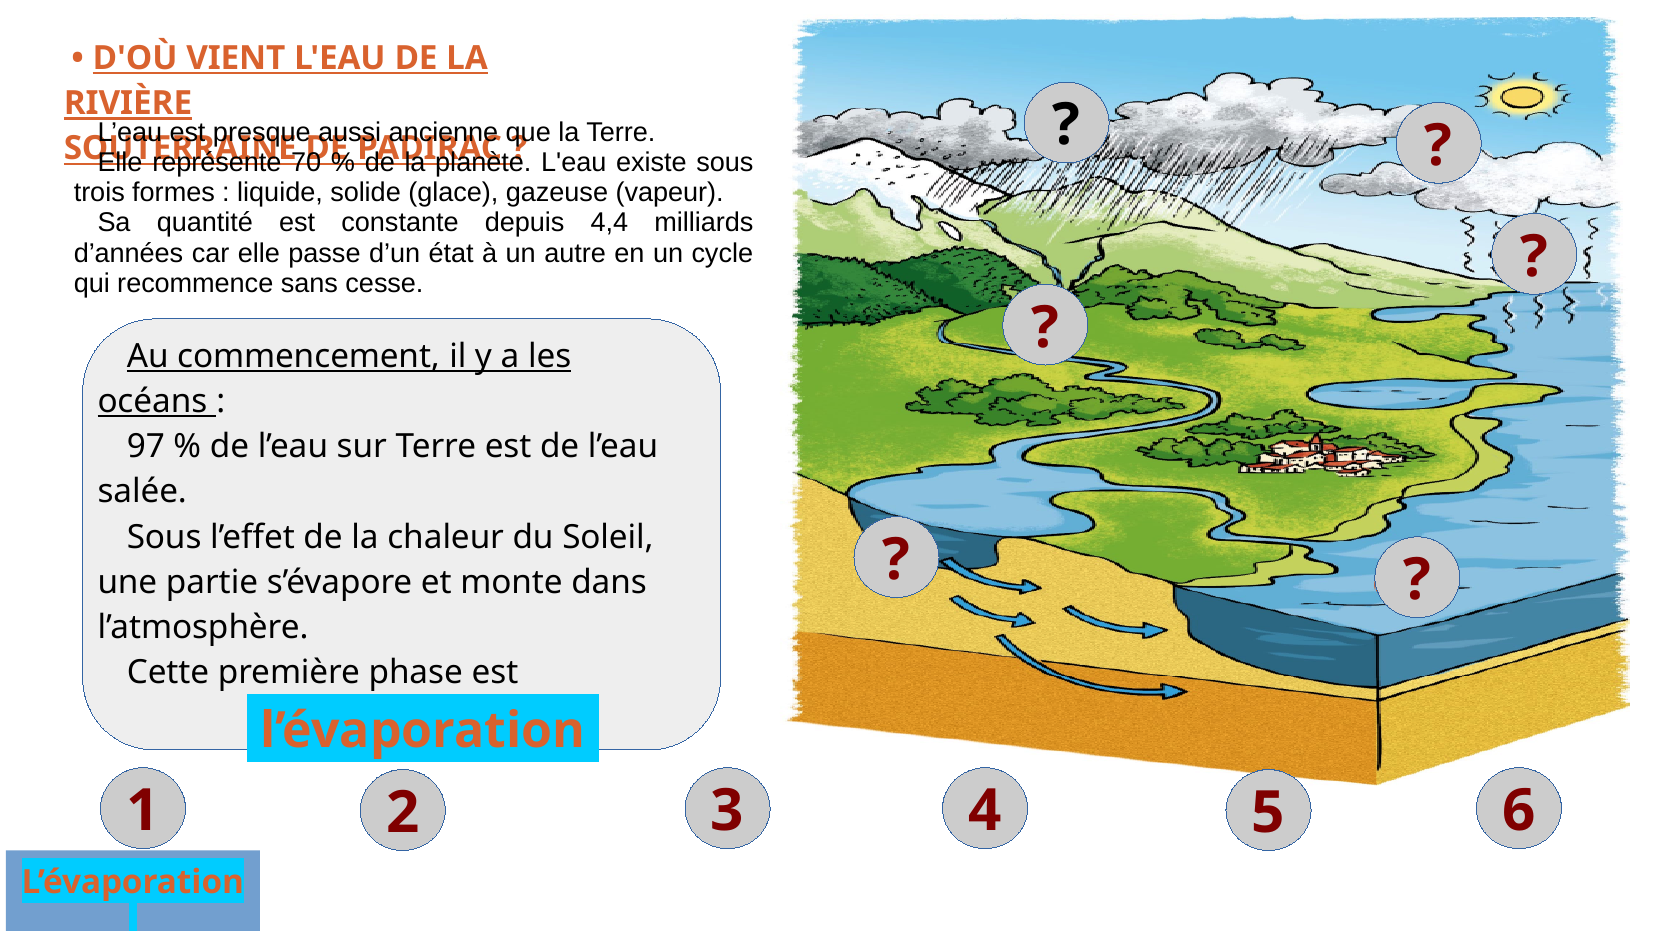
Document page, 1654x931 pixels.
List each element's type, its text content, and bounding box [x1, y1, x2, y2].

text_box ? [853, 516, 940, 598]
text_box Au commencement, il y a les océans : 97 % de l’eau sur Terre est de l’eau salée. Sous l’effet de la chaleur du Soleil, une partie s’évapore et monte dans l’atmosphère. Cette première phase est l’évaporation [82, 324, 721, 733]
text_box 3 [685, 767, 771, 849]
text_box 4 [942, 767, 1028, 849]
text_box [108, 733, 247, 750]
text_box 2 [360, 769, 446, 851]
text_box L’eau est presque aussi ancienne que la Terre. Elle représente 70 % de la planète. L'eau existe sous trois formes : liquide, solide (glace), gazeuse (vapeur). Sa quantité est constante depuis 4,4 milliards d’années car elle passe d’un état à un autre en un cycle qui recommence sans cesse. [47, 109, 768, 308]
text_box 1 [100, 767, 186, 849]
text_box ? [1024, 82, 1110, 163]
picture [779, 8, 1630, 792]
text_box • D'OÙ VIENT L'EAU DE LA RIVIÈRE SOUTERRAINE DE PADIRAC ? [48, 26, 556, 109]
text_box [127, 318, 676, 324]
text_box ? [1396, 102, 1482, 184]
text_box ? [1374, 536, 1460, 618]
text_box ? [1491, 213, 1577, 295]
text_box 5 [1225, 769, 1312, 851]
text_box ? [1002, 284, 1088, 366]
text_box [599, 733, 695, 750]
text_box 6 [1476, 767, 1562, 849]
text_box L’évaporation [5, 850, 260, 912]
